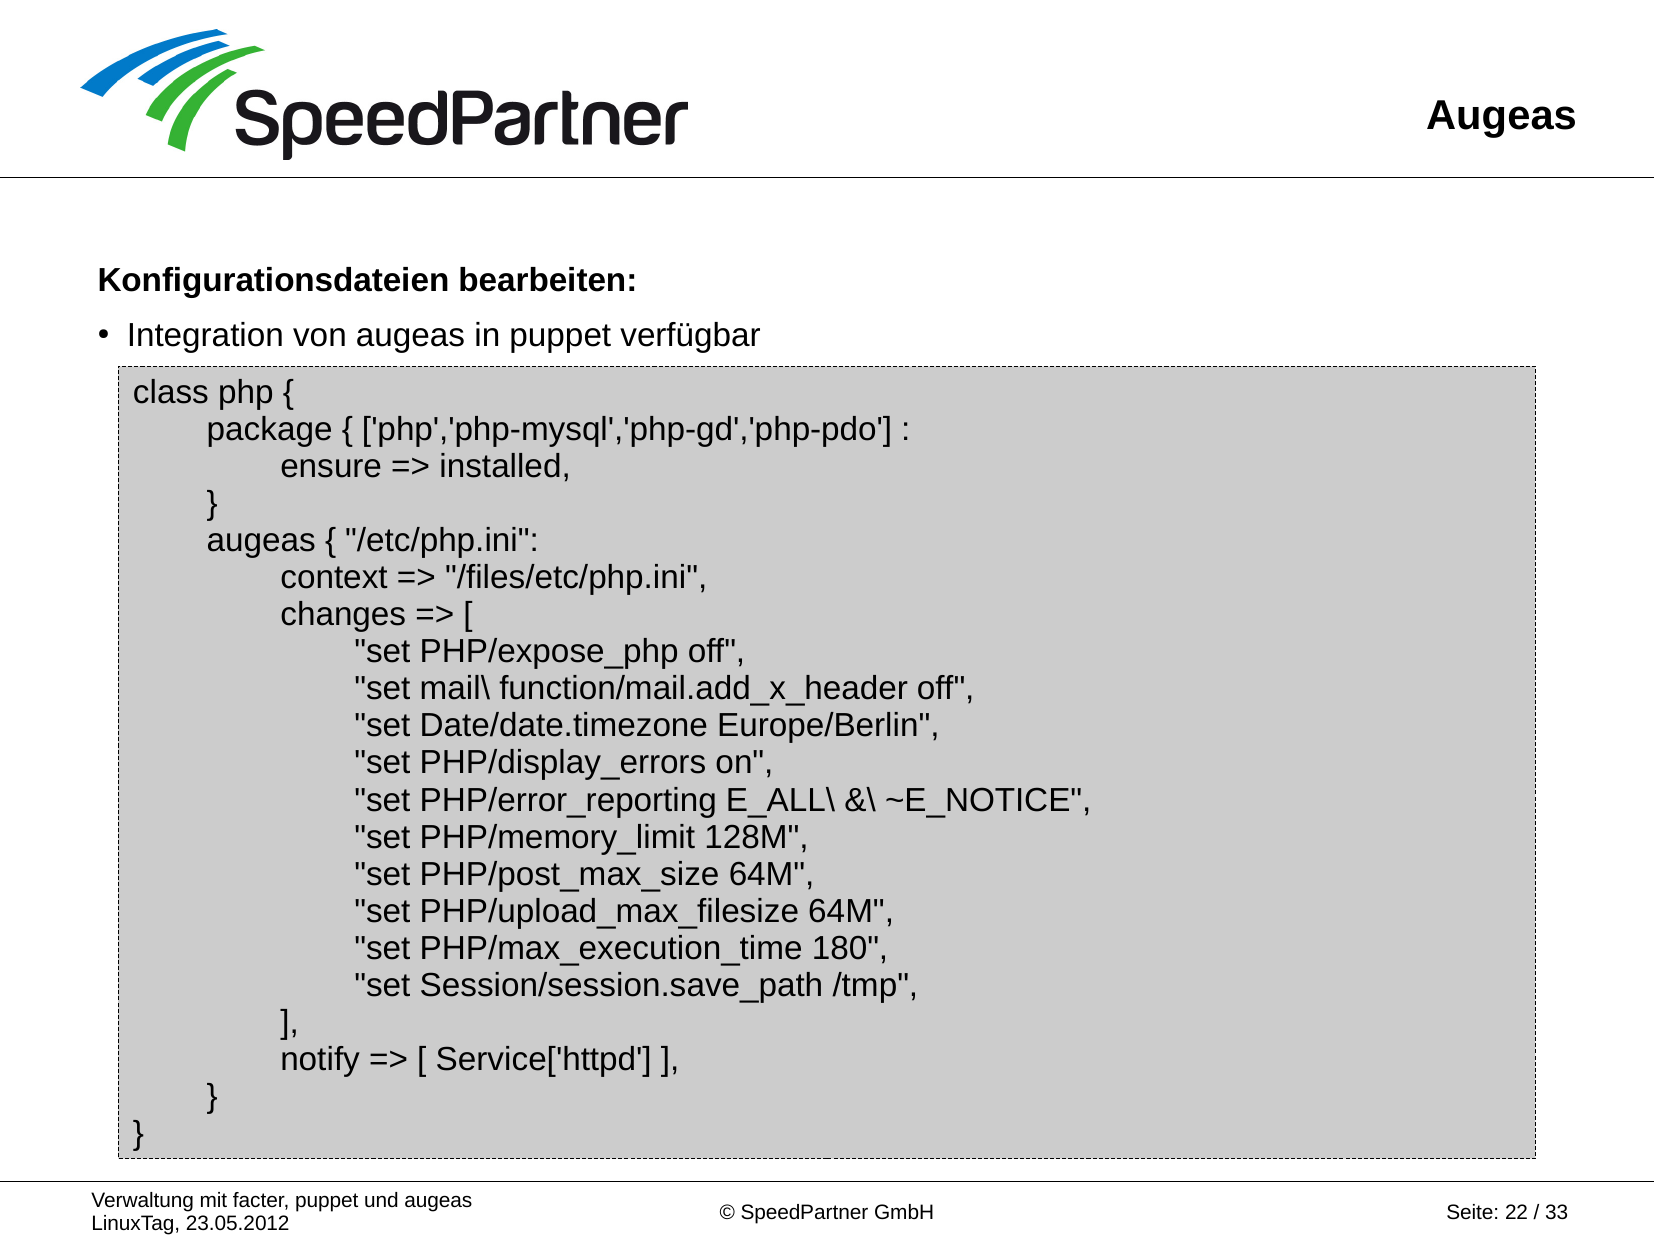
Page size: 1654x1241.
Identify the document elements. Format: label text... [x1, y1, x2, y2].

title Augeas [590, 70, 1577, 160]
picture [80, 29, 688, 160]
text_box Konfigurationsdateien bearbeiten: Integration von augeas in puppet verfügbar [82, 253, 1565, 1177]
text_box class php { package { ['php','php-mysql','php-gd','php-pdo'] : ensure => installed, } augeas { "/etc/php.ini": context => "/files/etc/php.ini", changes => [ "set PHP/expose_php off", "set mail\ function/mail.add_x_header off", "set Date/date.timezone Europe/Berlin", "set PHP/display_errors on", "set PHP/error_reporting E_ALL\ &\ ~E_NOTICE", "set PHP/memory_limit 128M", "set PHP/post_max_size 64M", "set PHP/upload_max_filesize 64M", "set PHP/max_execution_time 180", "set Session/session.save_path /tmp", ], notify => [ Service['httpd'] ], } } [118, 366, 1536, 1159]
